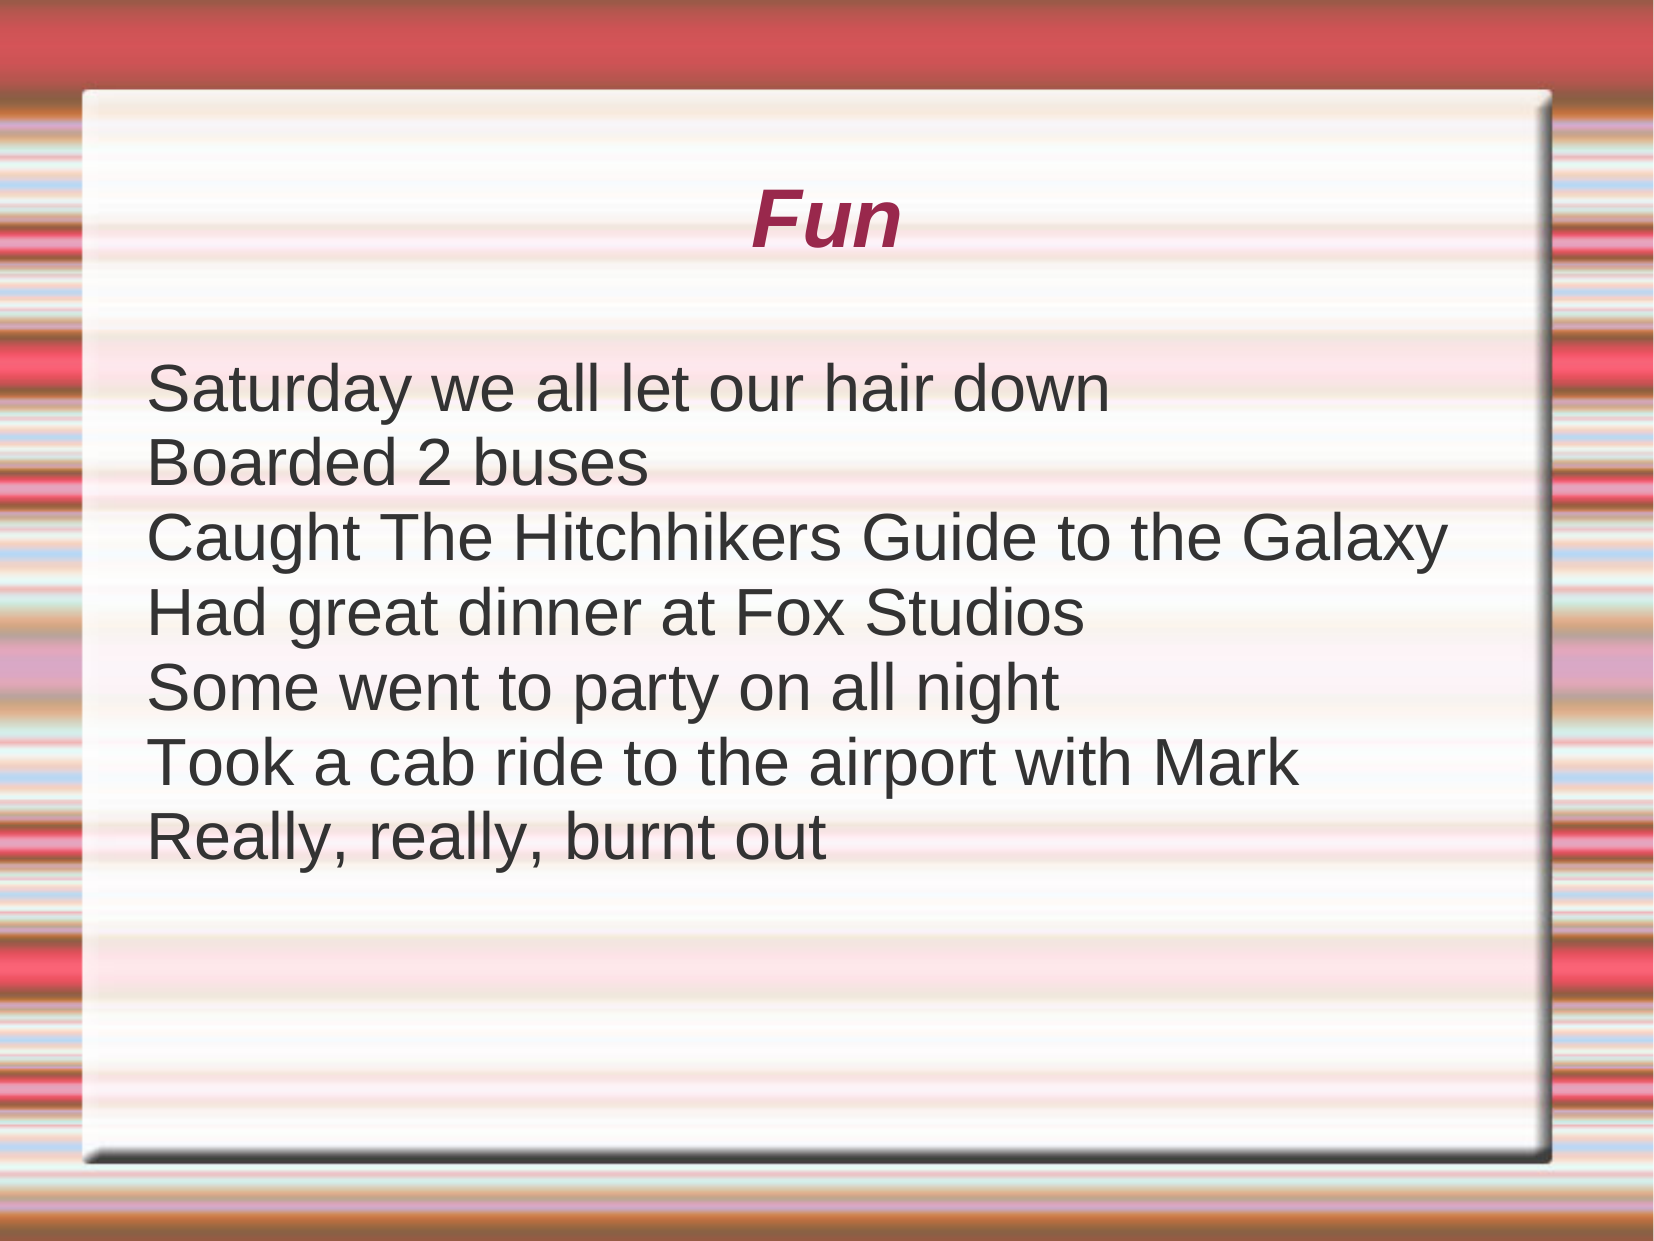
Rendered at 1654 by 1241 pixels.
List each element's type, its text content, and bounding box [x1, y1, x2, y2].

picture [0, 0, 1654, 1241]
title Fun [121, 114, 1534, 322]
list Saturday we all let our hair down Boarded 2 buses Caught The Hitchhikers Guide to the Galaxy Had great dinner at Fox Studios Some went to party on all night Took a cab ride to the airport with Mark Really, really, burnt out [134, 350, 1516, 1145]
